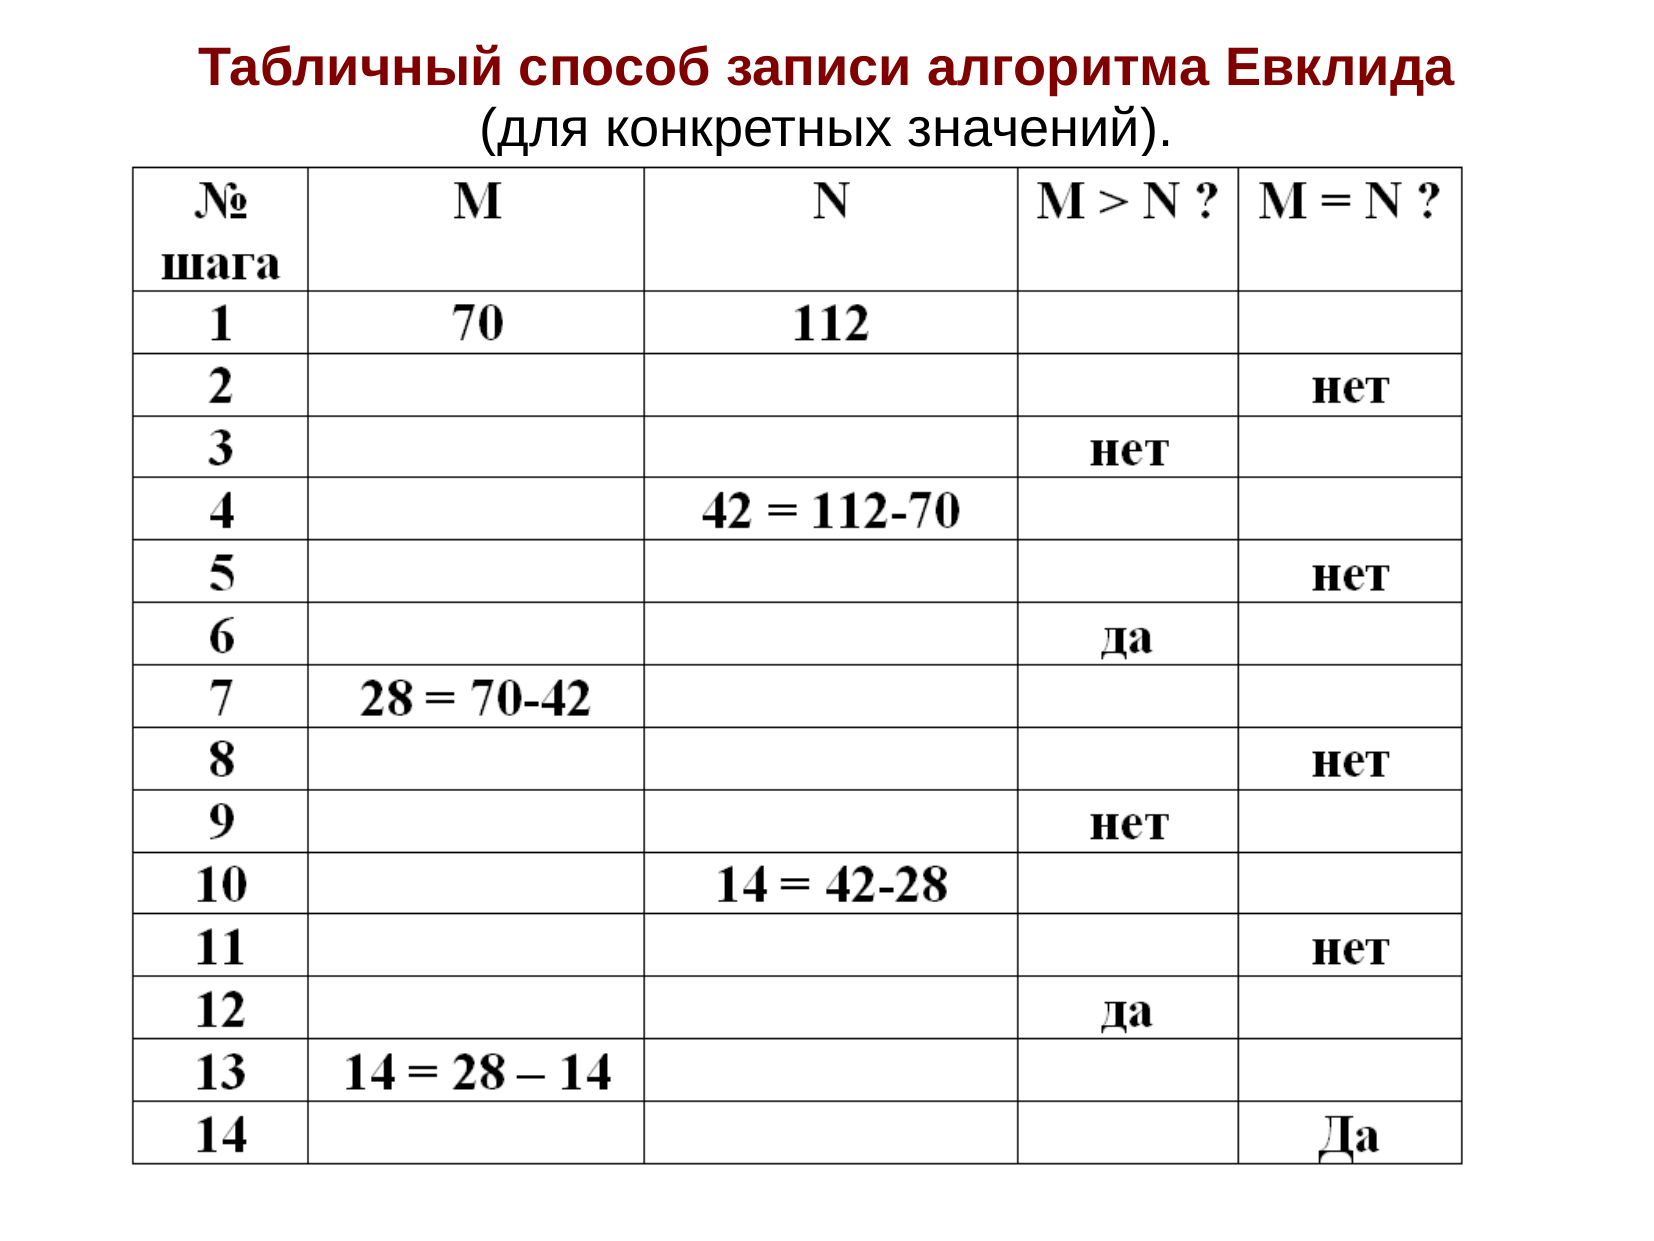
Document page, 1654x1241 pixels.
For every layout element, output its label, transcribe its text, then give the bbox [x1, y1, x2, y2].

text_box Табличный способ записи алгоритма Евклида (для конкретных значений). [29, 29, 1625, 228]
picture [123, 156, 1477, 1182]
